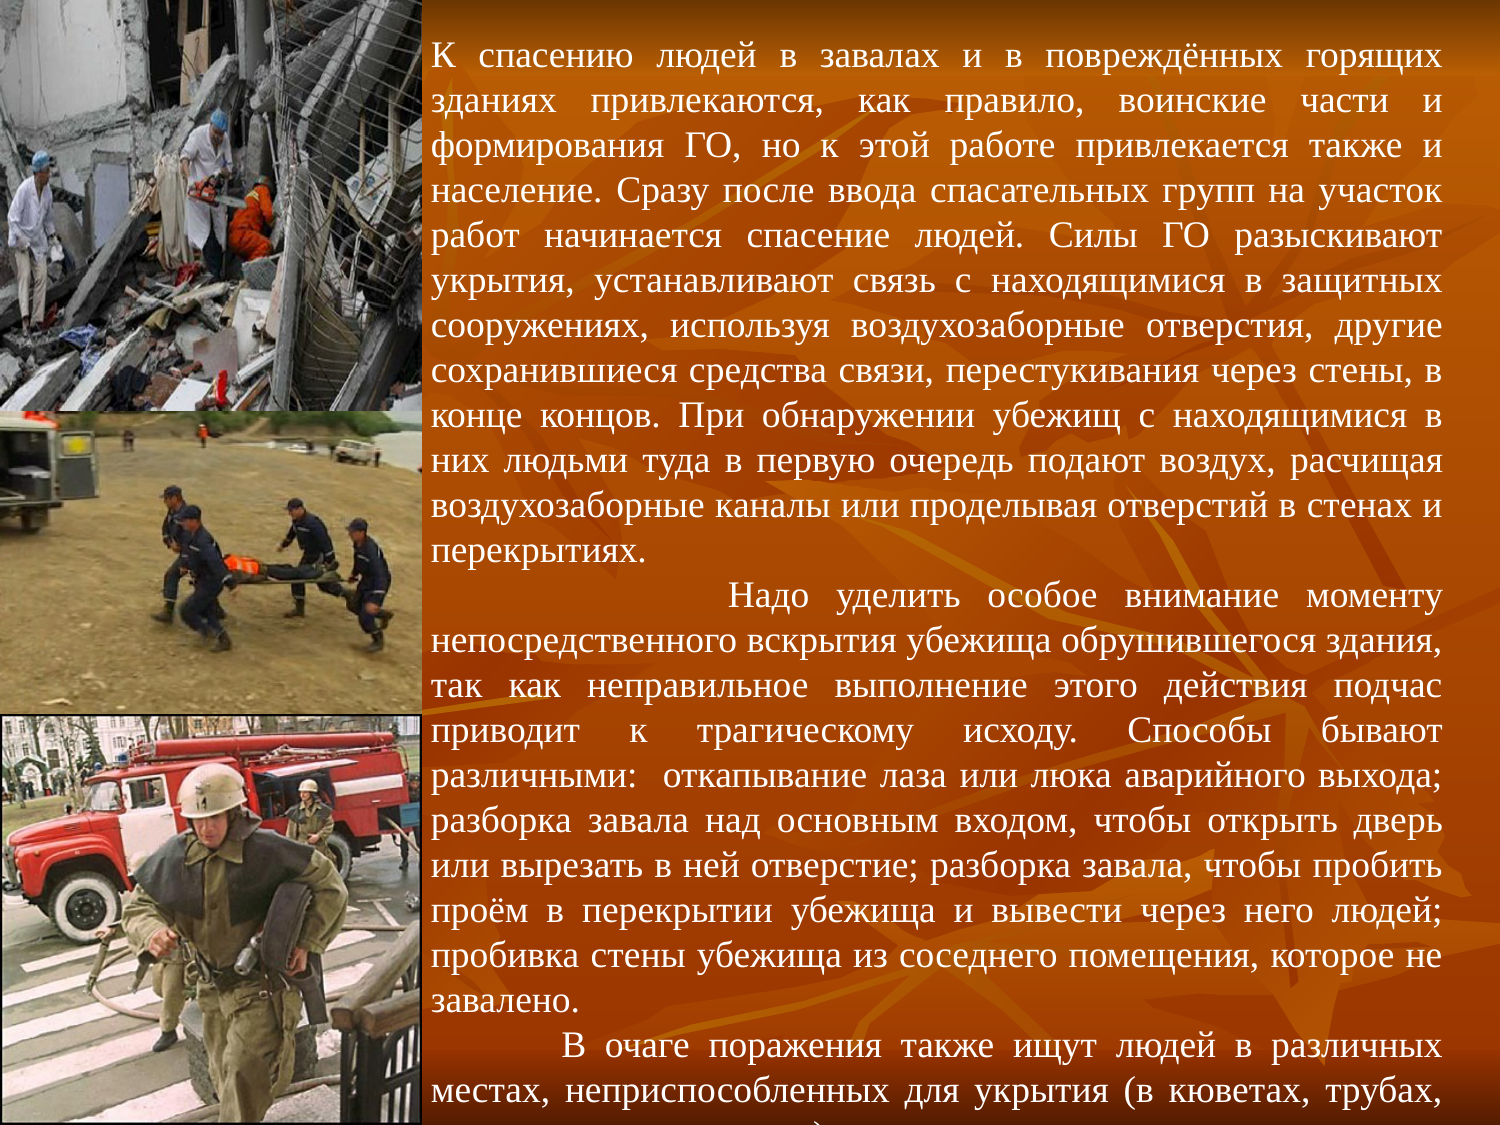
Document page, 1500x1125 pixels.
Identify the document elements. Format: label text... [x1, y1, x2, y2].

text_box К спасению людей в завалах и в повреждённых горящих зданиях привлекаются, как правило, воинские части и формирования ГО, но к этой работе привлекается также и население. Сразу после ввода спасательных групп на участок работ начинается спасение людей. Силы ГО разыскивают укрытия, устанавливают связь с находящимися в защитных сооружениях, используя воздухозаборные отверстия, другие сохранившиеся средства связи, перестукивания через стены, в конце концов. При обнаружении убежищ с находящимися в них людьми туда в первую очередь подают воздух, расчищая воздухозаборные каналы или проделывая отверстий в стенах и перекрытиях. Надо уделить особое внимание моменту непосредственного вскрытия убежища обрушившегося здания, так как неправильное выполнение этого действия подчас приводит к трагическому исходу. Способы бывают различными: откапывание лаза или люка аварийного выхода; разборка завала над основным входом, чтобы открыть дверь или вырезать в ней отверстие; разборка завала, чтобы пробить проём в перекрытии убежища и вывести через него людей; пробивка стены убежища из соседнего помещения, которое не завалено. В очаге поражения также ищут людей в различных местах, неприспособленных для укрытия (в кюветах, трубах, дорожных сооружениях). [422, 22, 1459, 1125]
picture [0, 0, 422, 1125]
